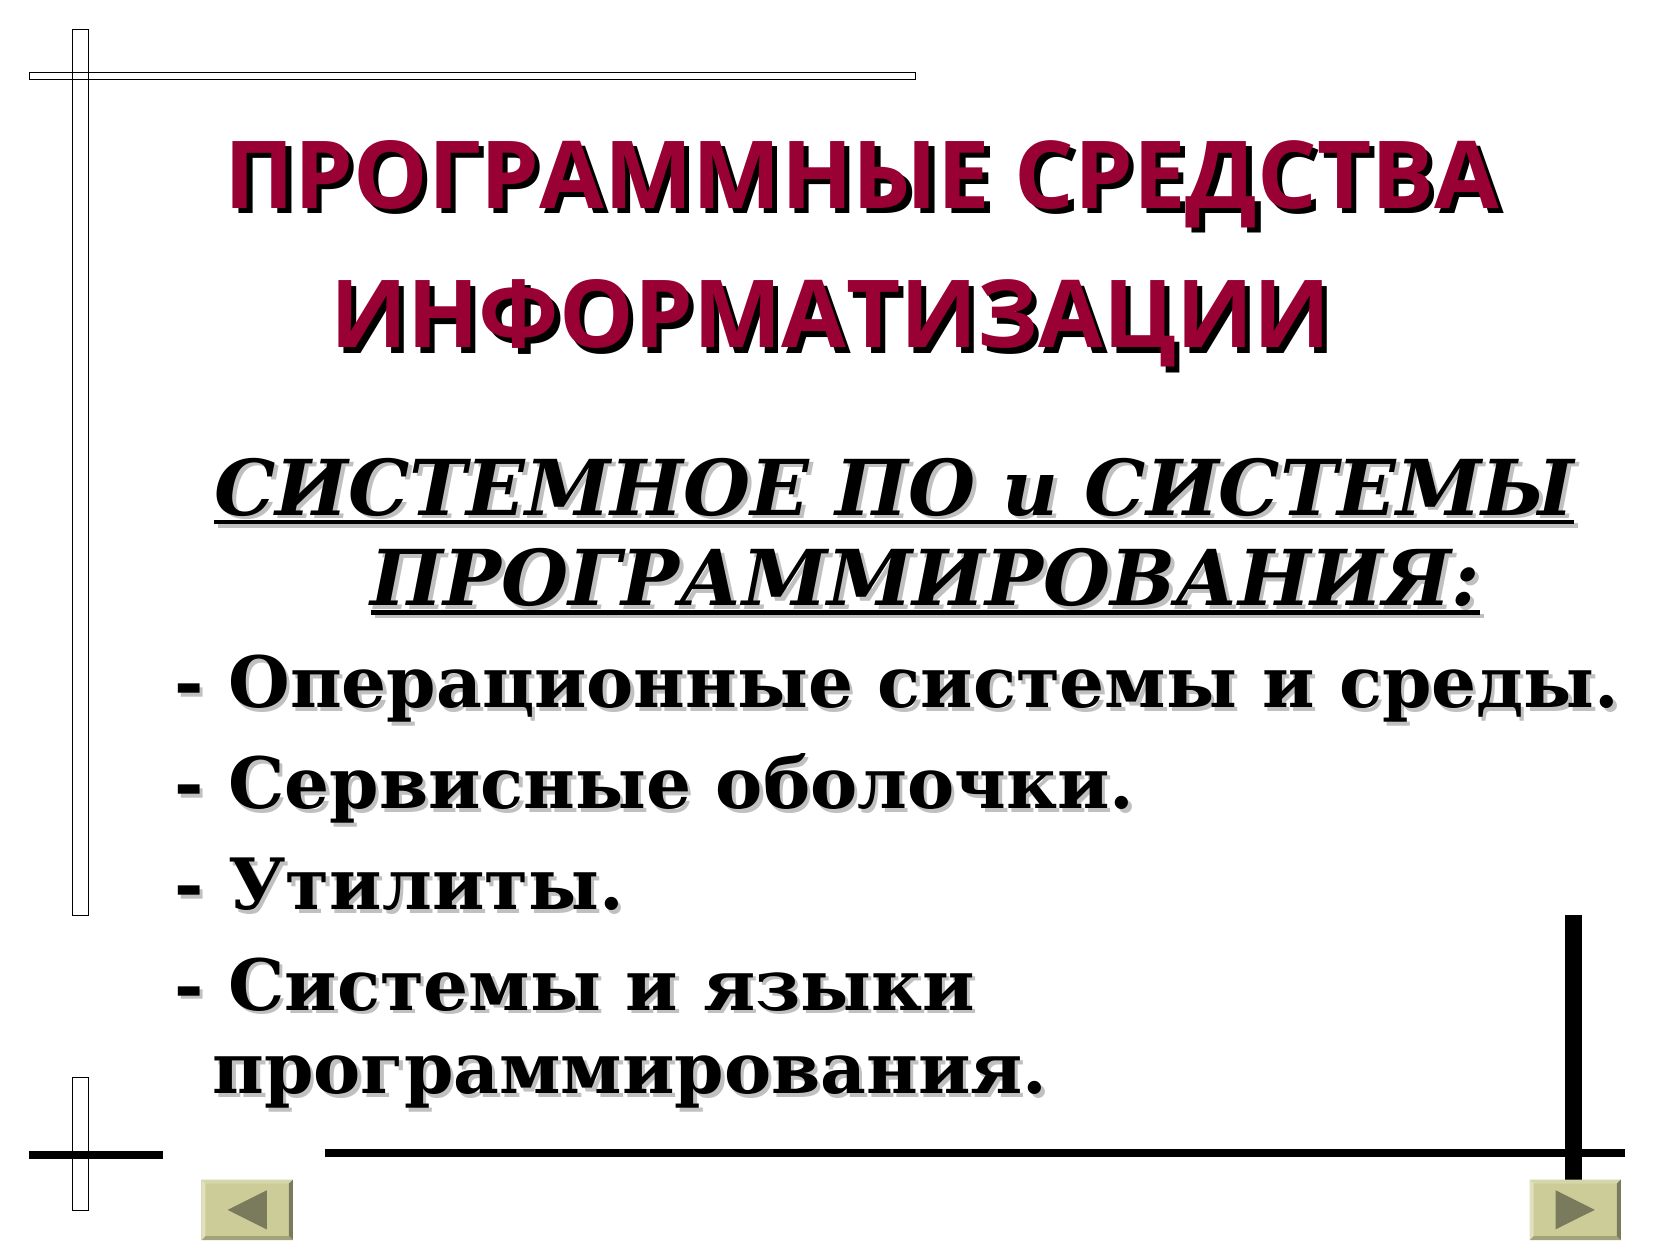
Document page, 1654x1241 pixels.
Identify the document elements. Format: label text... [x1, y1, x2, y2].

list СИСТЕМНОЕ ПО и СИСТЕМЫ ПРОГРАММИРОВАНИЯ: - Операционные системы и среды. - Сервисные оболочки. - Утилиты. - Системы и языки программирования. [110, 435, 1654, 1241]
text_box [1530, 1179, 1621, 1241]
text_box [202, 1179, 293, 1241]
title ПРОГРАММНЫЕ СРЕДСТВА ИНФОРМАТИЗАЦИИ [71, 101, 1654, 509]
